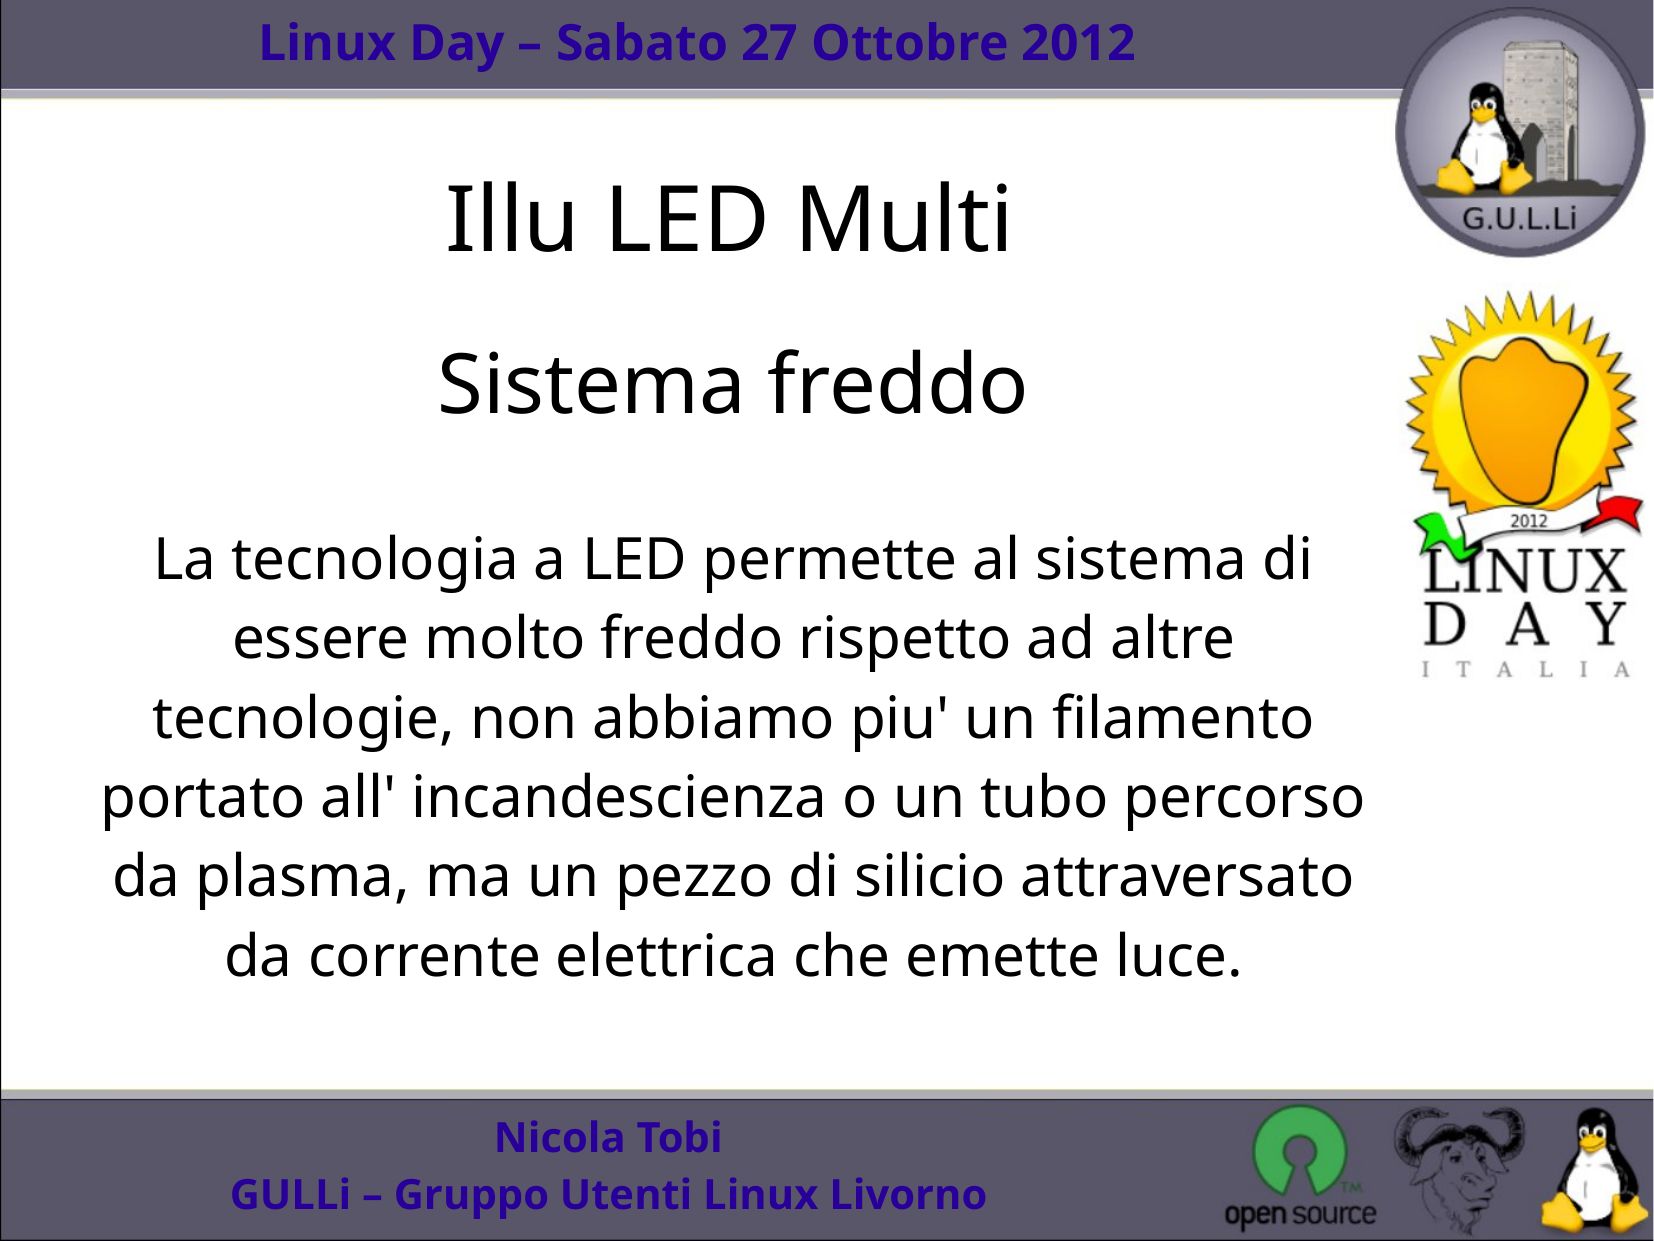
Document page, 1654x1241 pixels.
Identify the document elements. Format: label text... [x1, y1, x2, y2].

title Illu LED Multi [82, 112, 1378, 320]
text_box Nicola Tobi GULLi – Gruppo Utenti Linux Livorno [0, 1100, 1218, 1241]
subtitle Sistema freddo La tecnologia a LED permette al sistema di essere molto freddo rispetto ad altre tecnologie, non abbiamo piu' un filamento portato all' incandescienza o un tubo percorso da plasma, ma un pezzo di silicio attraversato da corrente elettrica che emette luce. [85, 315, 1382, 1082]
text_box Linux Day – Sabato 27 Ottobre 2012 [0, 0, 1395, 97]
picture [0, 0, 1654, 1241]
